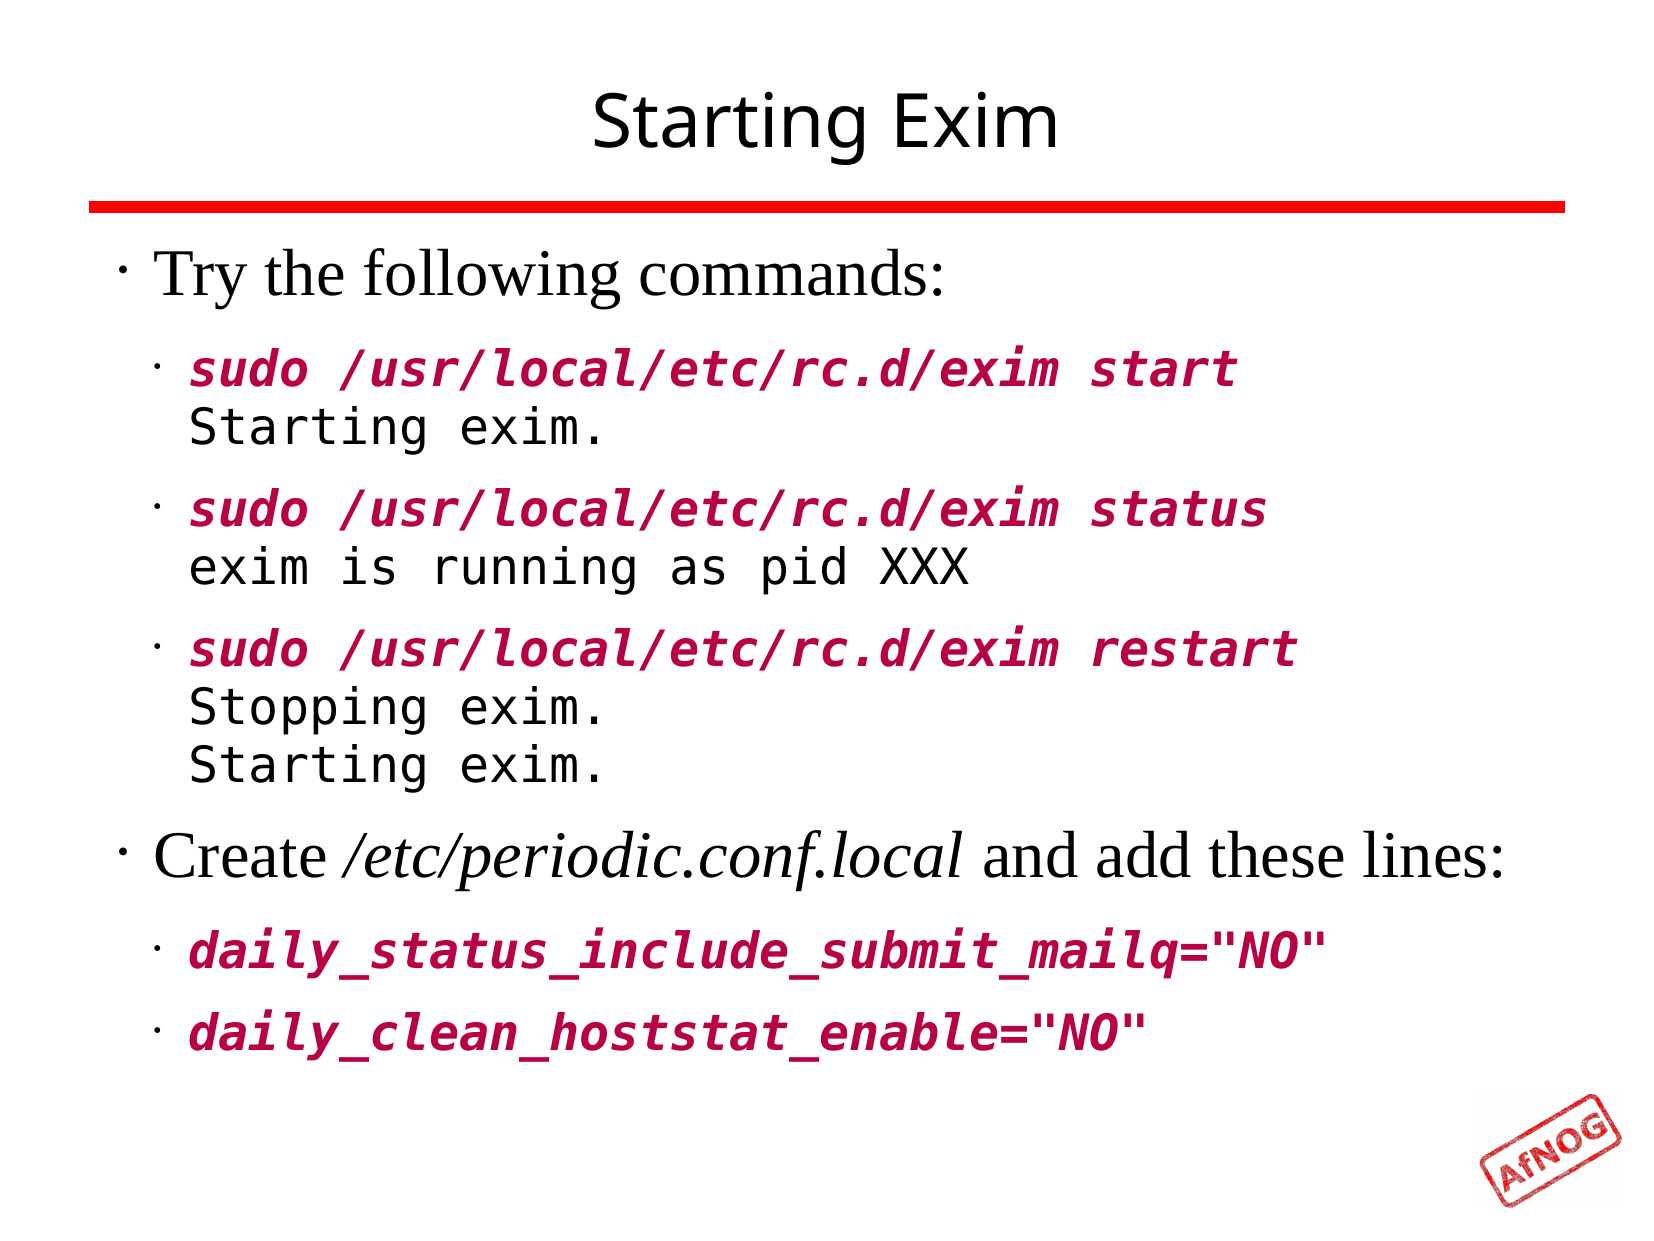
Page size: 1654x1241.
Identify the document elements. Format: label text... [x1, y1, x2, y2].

picture [1476, 1090, 1625, 1211]
list Try the following commands: sudo /usr/local/etc/rc.d/exim start Starting exim. sudo /usr/local/etc/rc.d/exim status exim is running as pid XXX sudo /usr/local/etc/rc.d/exim restart Stopping exim. Starting exim. Create /etc/periodic.conf.local and add these lines: daily_status_include_submit_mailq="NO" daily_clean_hoststat_enable="NO" [82, 236, 1571, 1123]
title Starting Exim [88, 29, 1565, 207]
